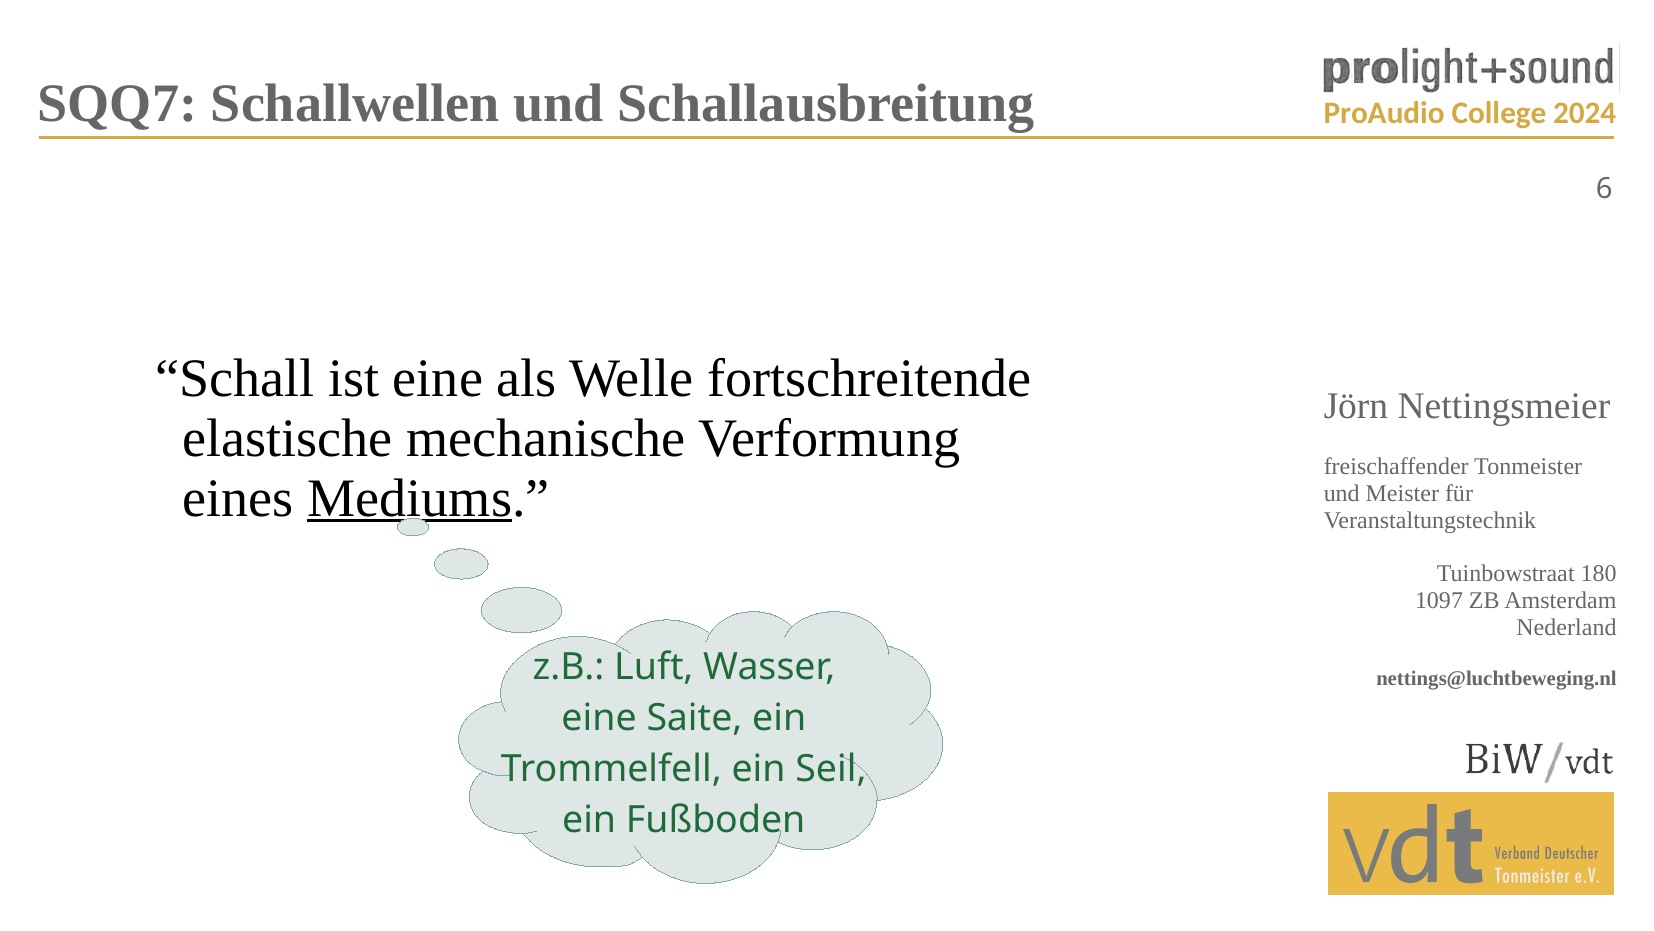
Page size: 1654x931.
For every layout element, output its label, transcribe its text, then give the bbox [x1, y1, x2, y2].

title SQQ7: Schallwellen und Schallausbreitung [37, 43, 1275, 164]
picture [1318, 42, 1620, 93]
list “Schall ist eine als Welle fortschreitende elastische mechanische Verformung eines Mediums.” [37, 187, 1313, 913]
text_box z.B.: Luft, Wasser, eine Saite, ein Trommelfell, ein Seil, ein Fußboden [481, 587, 562, 633]
list Die zweite Quelle kann auch eine Reflexion sein. [1462, 738, 1619, 784]
text_box z.B.: Luft, Wasser, eine Saite, ein Trommelfell, ein Seil, ein Fußboden [458, 611, 943, 884]
text_box z.B.: Luft, Wasser, eine Saite, ein Trommelfell, ein Seil, ein Fußboden [434, 548, 489, 580]
